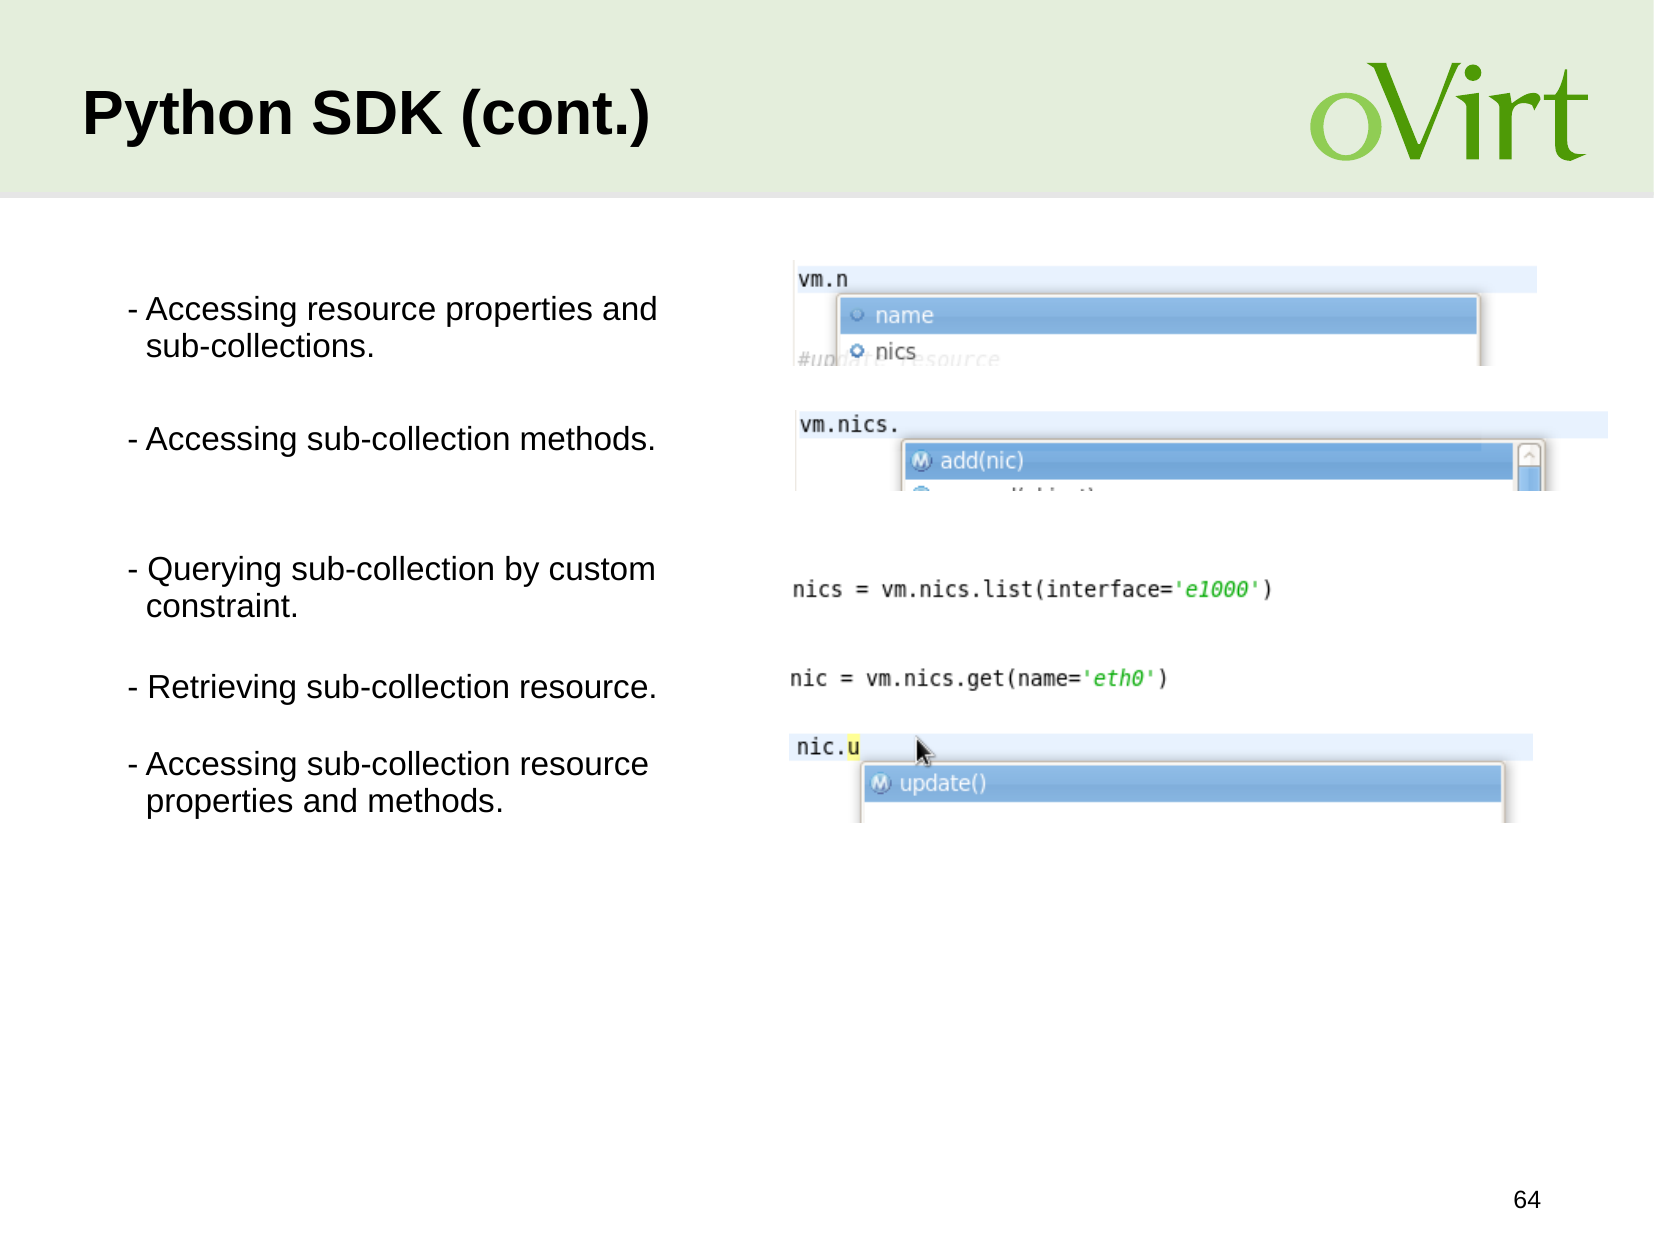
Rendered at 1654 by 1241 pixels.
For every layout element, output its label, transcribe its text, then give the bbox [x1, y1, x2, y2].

text_box - Accessing sub-collection resource properties and methods. [112, 738, 713, 828]
text_box - Accessing resource properties and sub-collections. [112, 283, 713, 373]
picture [787, 260, 1537, 367]
picture [760, 637, 1533, 823]
picture [795, 410, 1608, 491]
title Python SDK (cont.) [82, 37, 1571, 188]
picture [788, 559, 1276, 618]
text_box - Querying sub-collection by custom constraint. [112, 543, 676, 633]
text_box - Accessing sub-collection methods. [112, 413, 713, 466]
text_box - Retrieving sub-collection resource. [112, 661, 713, 714]
